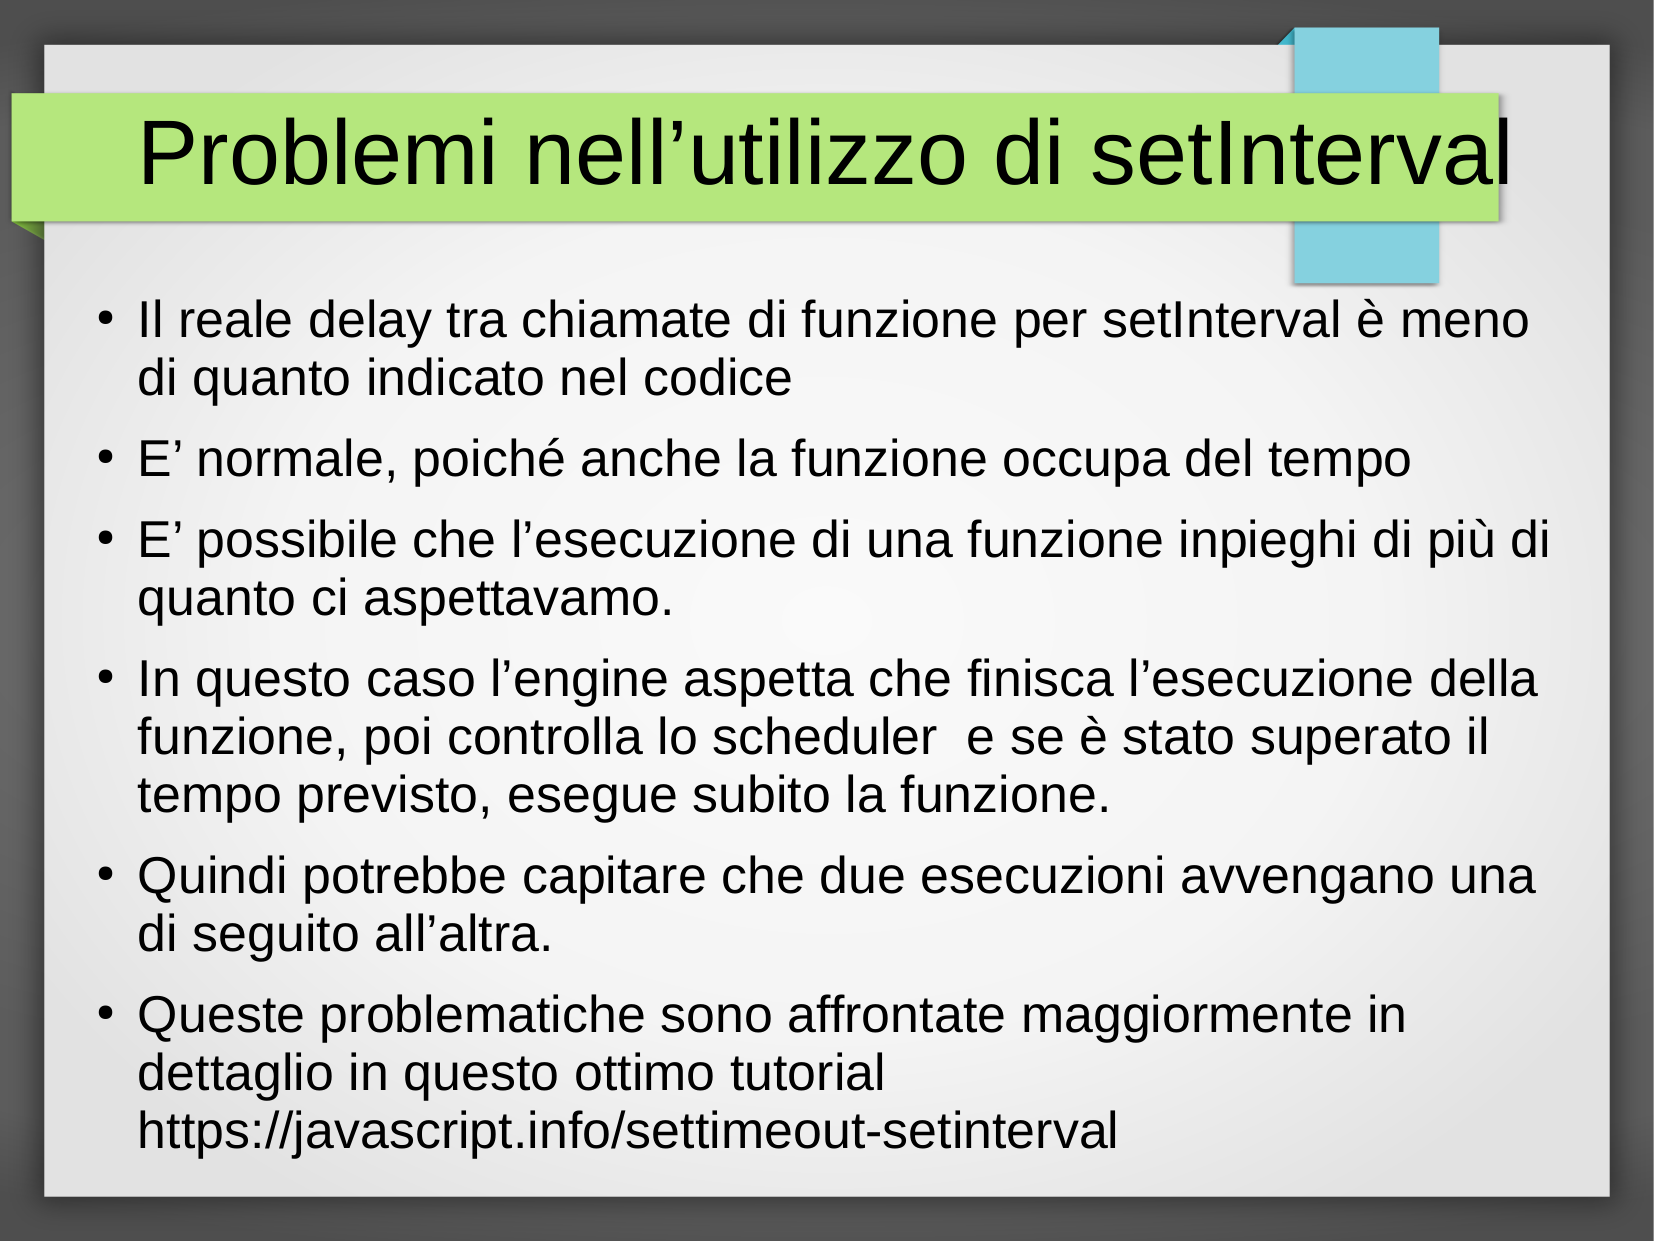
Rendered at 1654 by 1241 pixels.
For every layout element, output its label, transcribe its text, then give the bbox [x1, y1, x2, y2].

title Problemi nell’utilizzo di setInterval [82, 49, 1571, 257]
picture [0, 0, 1654, 1241]
list Il reale delay tra chiamate di funzione per setInterval è meno di quanto indicato nel codice E’ normale, poiché anche la funzione occupa del tempo E’ possibile che l’esecuzione di una funzione inpieghi di più di quanto ci aspettavamo. In questo caso l’engine aspetta che finisca l’esecuzione della funzione, poi controlla lo scheduler e se è stato superato il tempo previsto, esegue subito la funzione. Quindi potrebbe capitare che due esecuzioni avvengano una di seguito all’altra. Queste problematiche sono affrontate maggiormente in dettaglio in questo ottimo tutorial https://javascript.info/settimeout-setinterval [82, 290, 1571, 1170]
